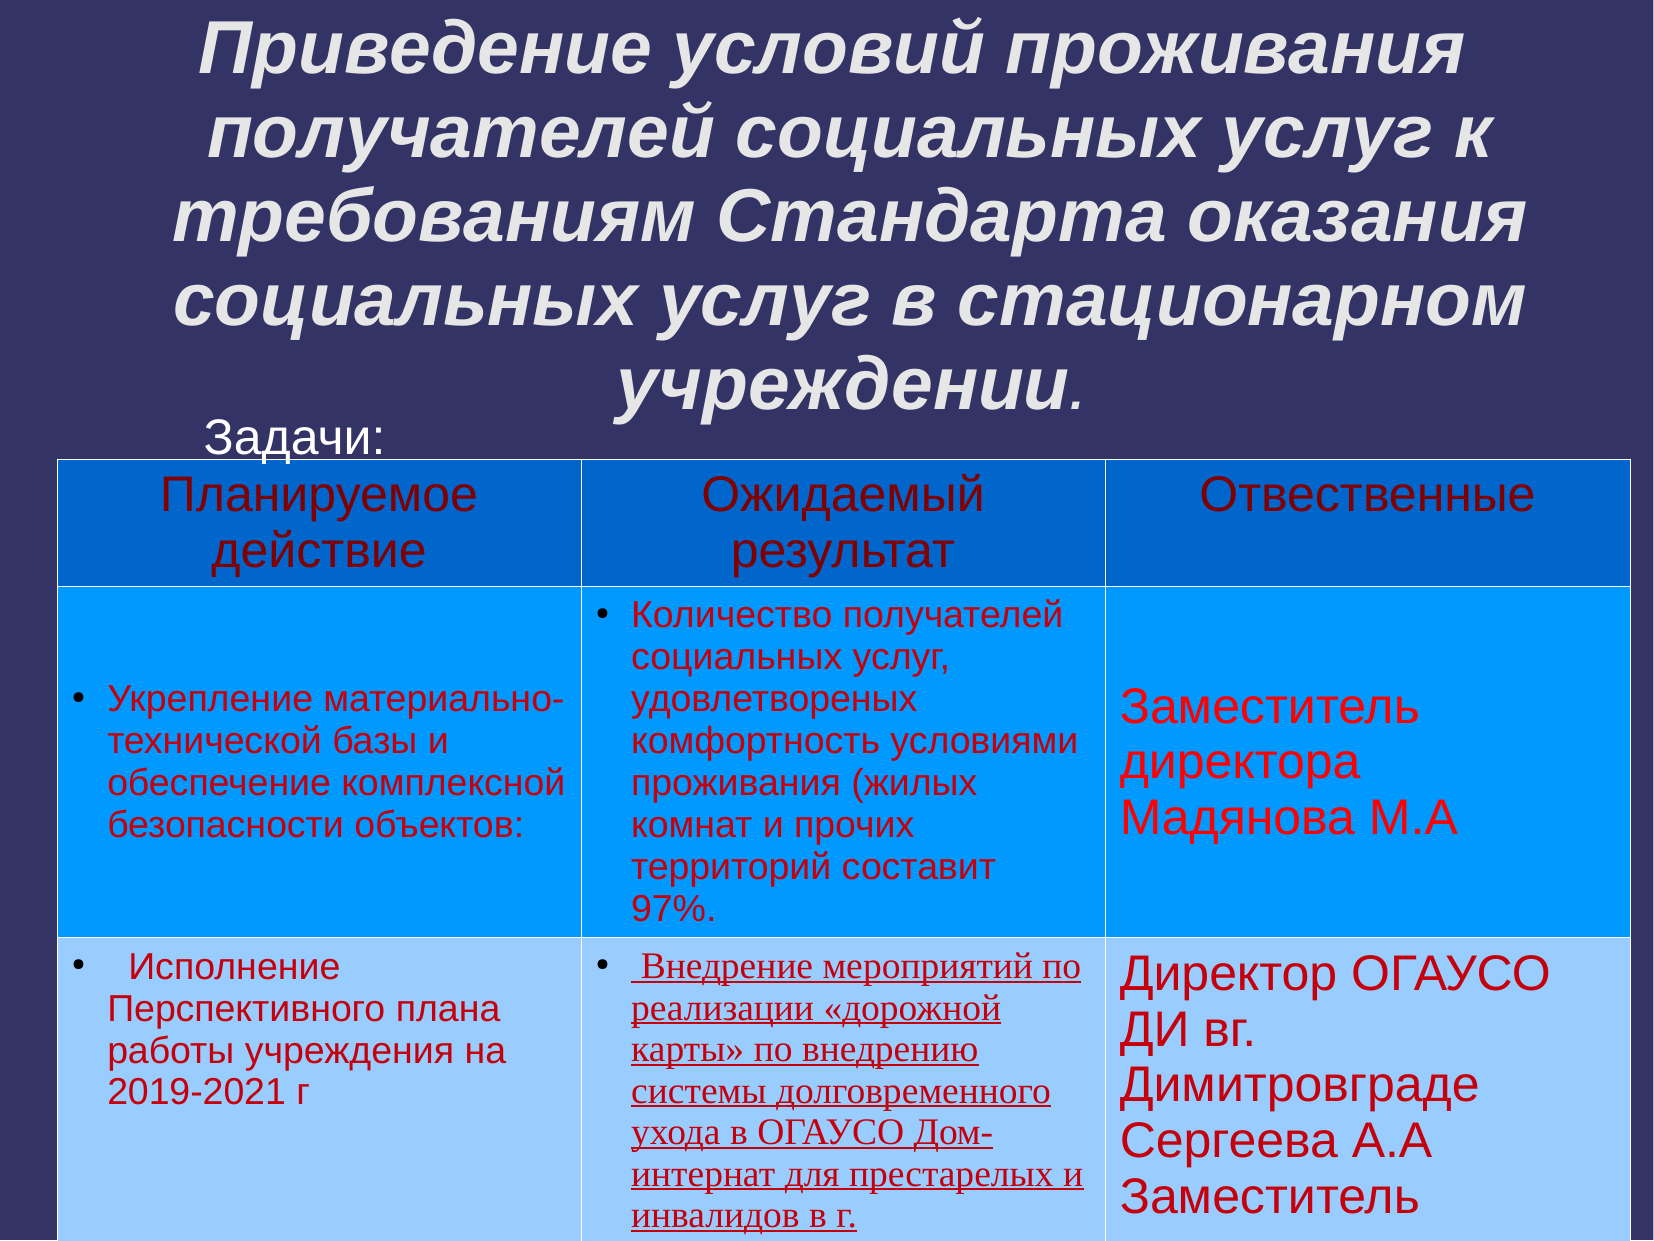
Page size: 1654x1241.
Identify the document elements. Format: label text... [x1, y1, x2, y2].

table_header Планируемое действие [58, 460, 581, 586]
text_box Задачи: [188, 401, 508, 488]
table_cell Заместитель директора Мадянова М.А [1106, 587, 1630, 937]
table_header Ожидаемый результат [582, 460, 1105, 586]
table_cell Директор ОГАУСО ДИ вг. Димитровграде Сергеева А.А Заместитель директора по медицинской части Росляков Е.С [1106, 938, 1630, 1241]
table_cell Внедрение мероприятий по реализации «дорожной карты» по внедрению системы долговременного ухода в ОГАУСО Дом-интернат для престарелых и инвалидов в г. Димитровграде. [582, 938, 1105, 1241]
title Приведение условий проживания получателей социальных услуг к требованиям Стандарта оказания социальных услуг в стационарном учреждении. [35, 5, 1630, 426]
table_header Отвественные [1106, 460, 1630, 586]
table_cell Исполнение Перспективного плана работы учреждения на 2019-2021 г [58, 938, 581, 1241]
table_cell Количество получателей социальных услуг, удовлетвореных комфортность условиями проживания (жилых комнат и прочих территорий составит 97%. [582, 587, 1105, 937]
table_cell Укрепление материально-технической базы и обеспечение комплексной безопасности объектов: [58, 587, 581, 937]
